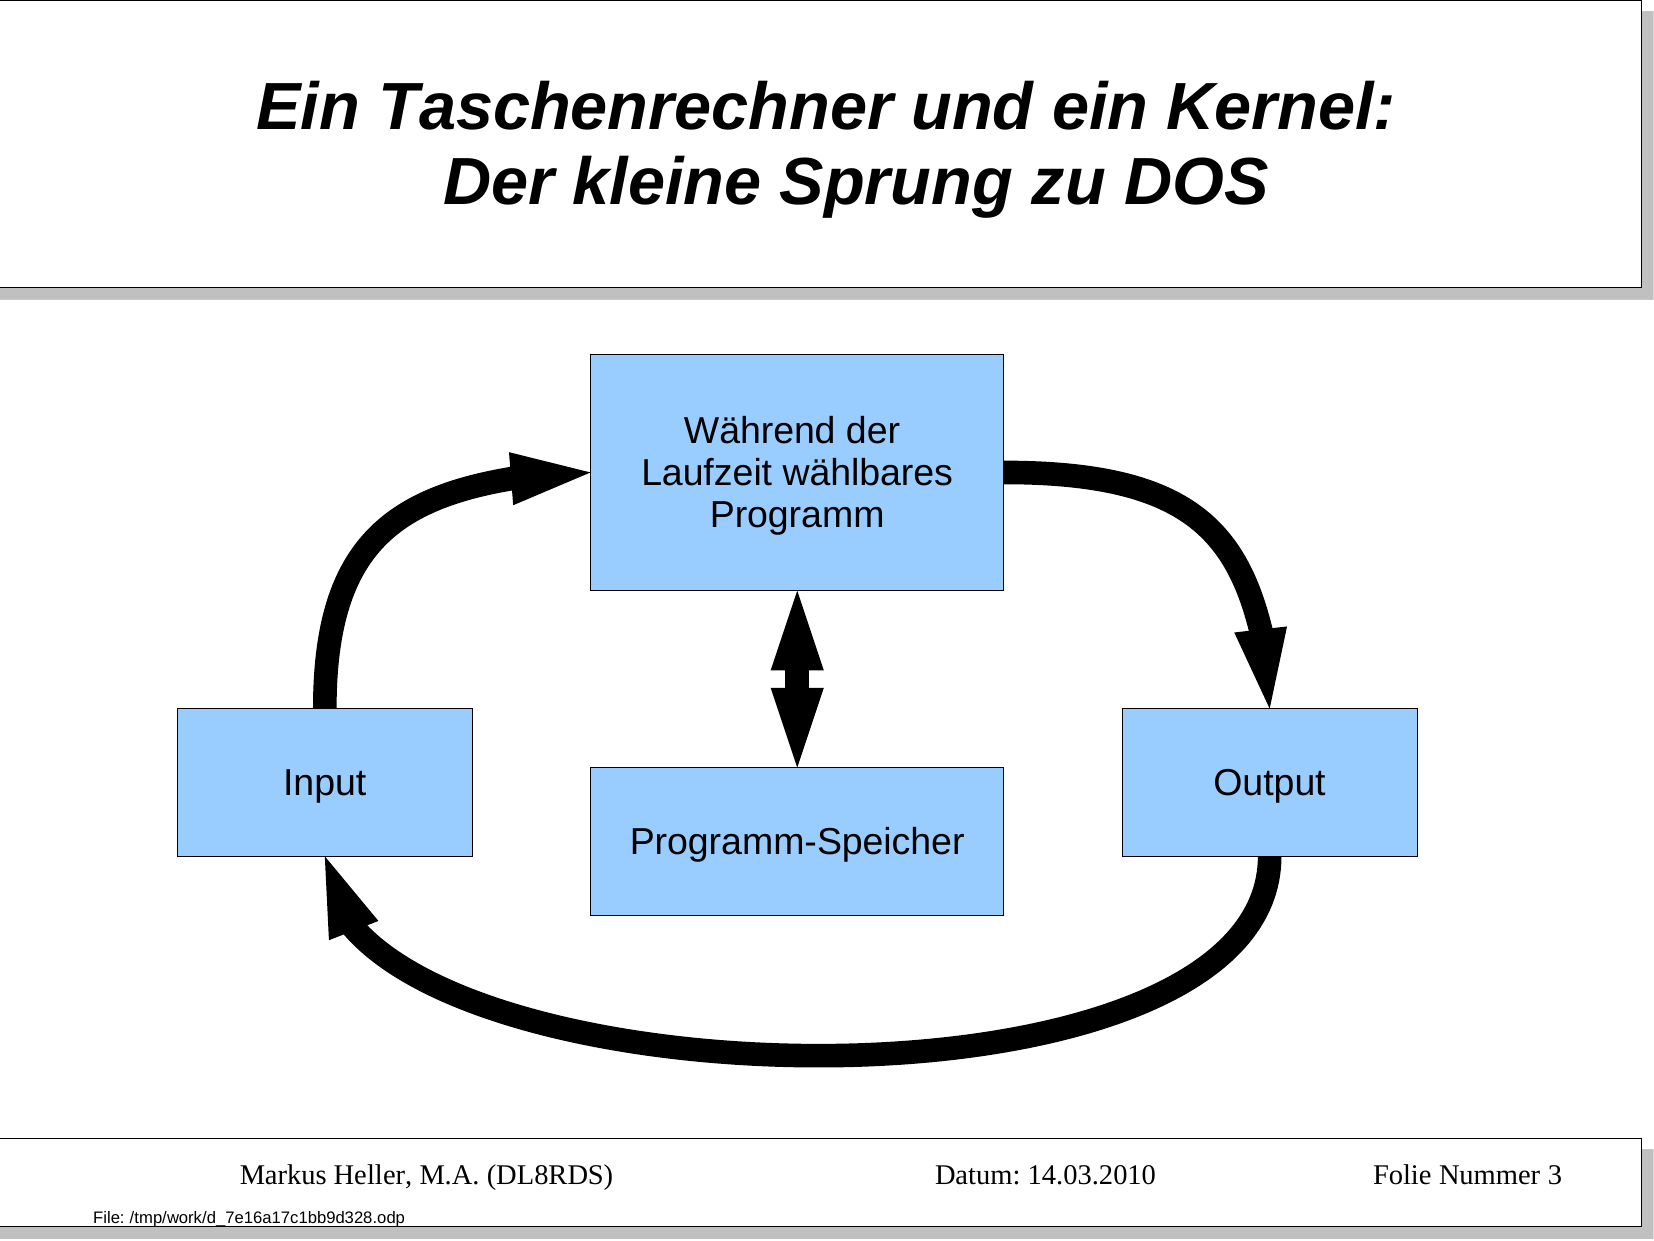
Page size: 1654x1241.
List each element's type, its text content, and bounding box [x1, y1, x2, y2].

text_box Während der Laufzeit wählbares Programm [590, 354, 1004, 591]
text_box Output [1122, 708, 1418, 857]
text_box Programm-Speicher [590, 767, 1004, 916]
text_box Input [177, 708, 473, 857]
title Ein Taschenrechner und ein Kernel: Der kleine Sprung zu DOS [0, 7, 1654, 282]
